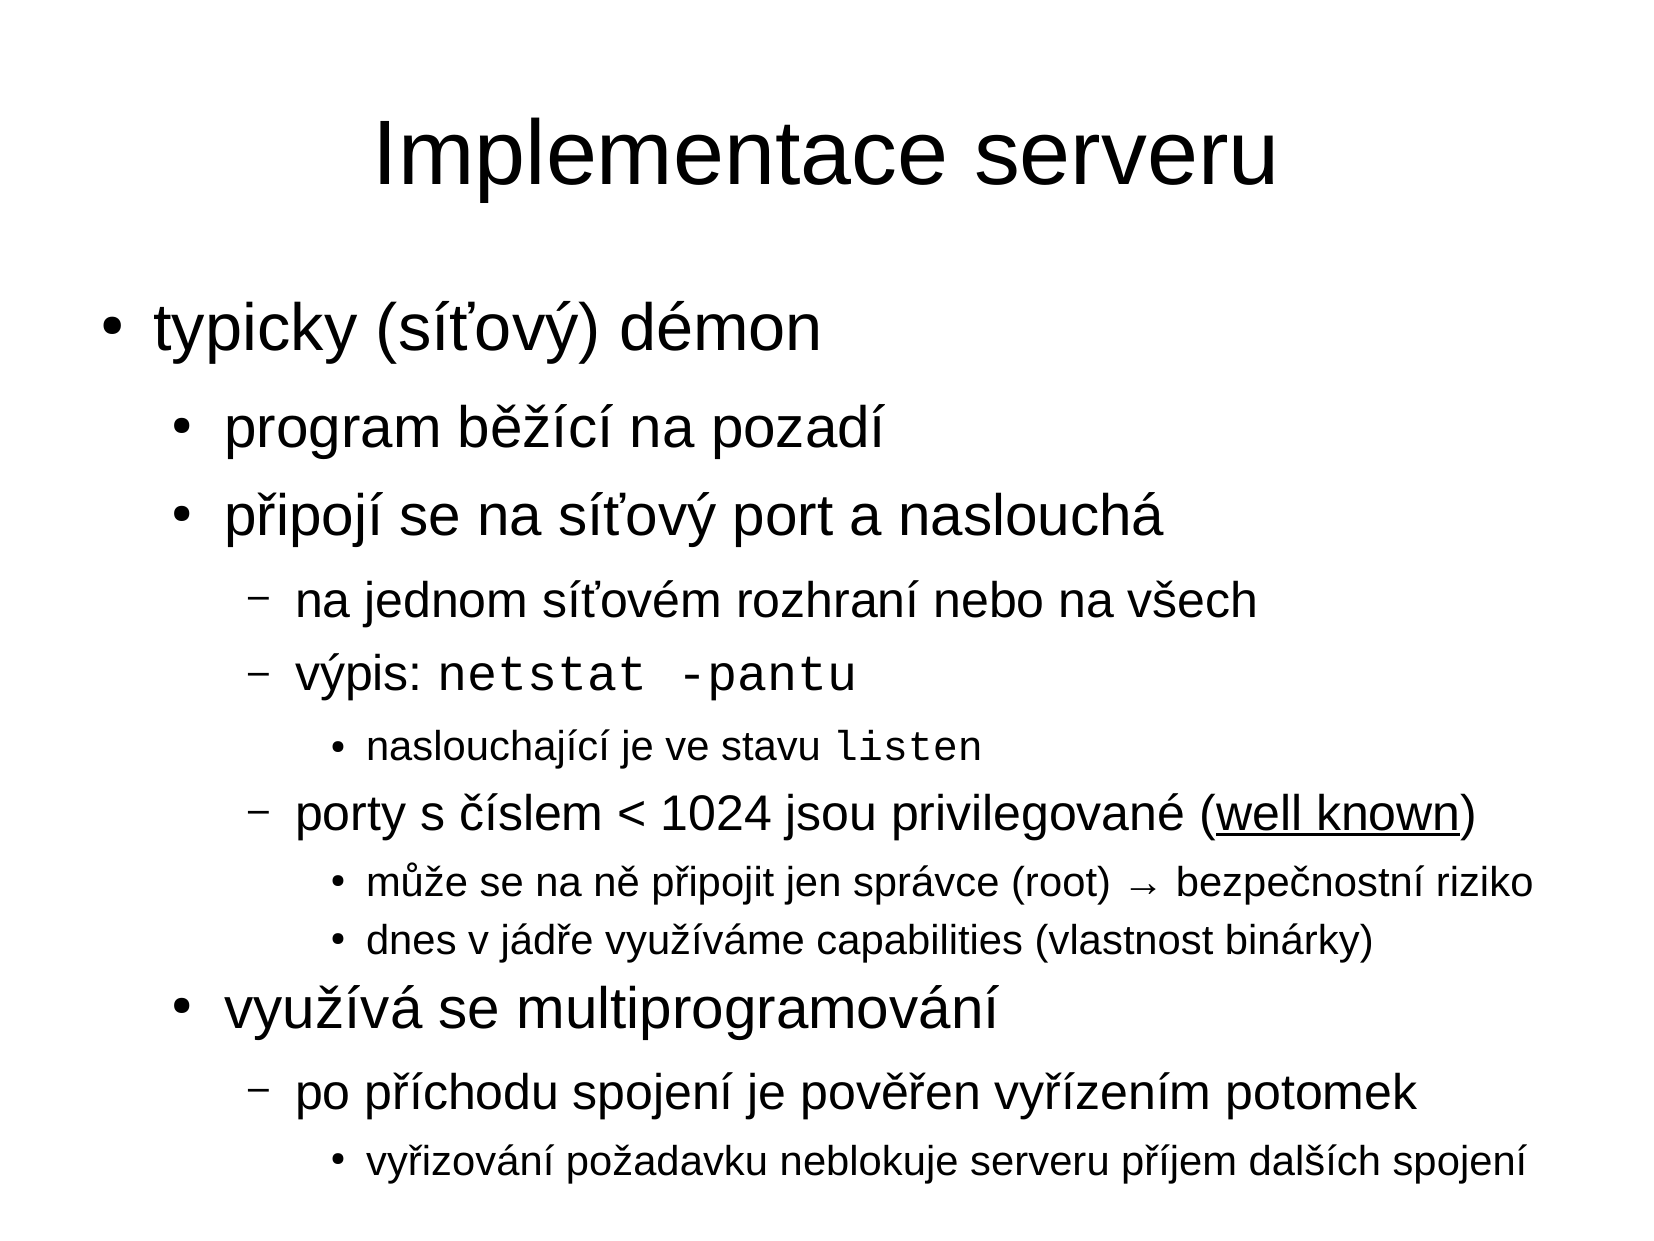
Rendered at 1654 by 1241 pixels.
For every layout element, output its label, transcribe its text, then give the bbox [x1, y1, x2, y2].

title Implementace serveru [82, 49, 1571, 257]
list typicky (síťový) démon program běžící na pozadí připojí se na síťový port a naslouchá na jednom síťovém rozhraní nebo na všech výpis: netstat -pantu naslouchající je ve stavu listen porty s číslem < 1024 jsou privilegované (well known) může se na ně připojit jen správce (root) → bezpečnostní riziko dnes v jádře využíváme capabilities (vlastnost binárky) využívá se multiprogramování po příchodu spojení je pověřen vyřízením potomek vyřizování požadavku neblokuje serveru příjem dalších spojení [82, 290, 1571, 1184]
